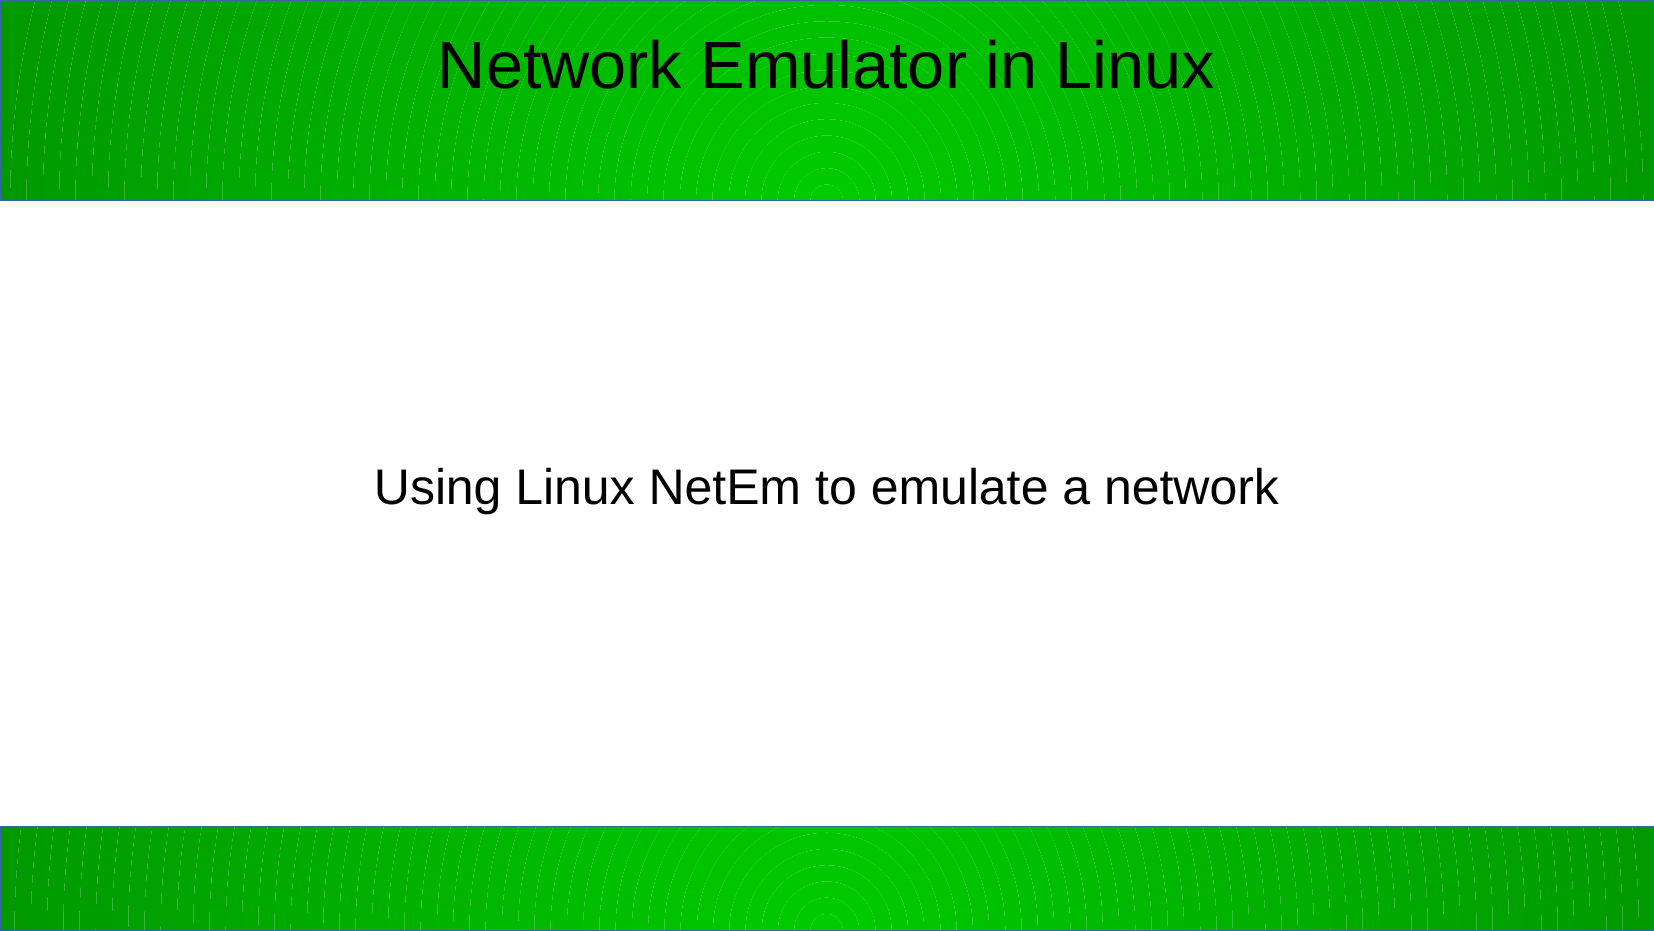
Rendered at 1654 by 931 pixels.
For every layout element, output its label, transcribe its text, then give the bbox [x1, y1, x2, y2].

title Network Emulator in Linux [82, 0, 1571, 143]
subtitle Using Linux NetEm to emulate a network [82, 217, 1571, 758]
